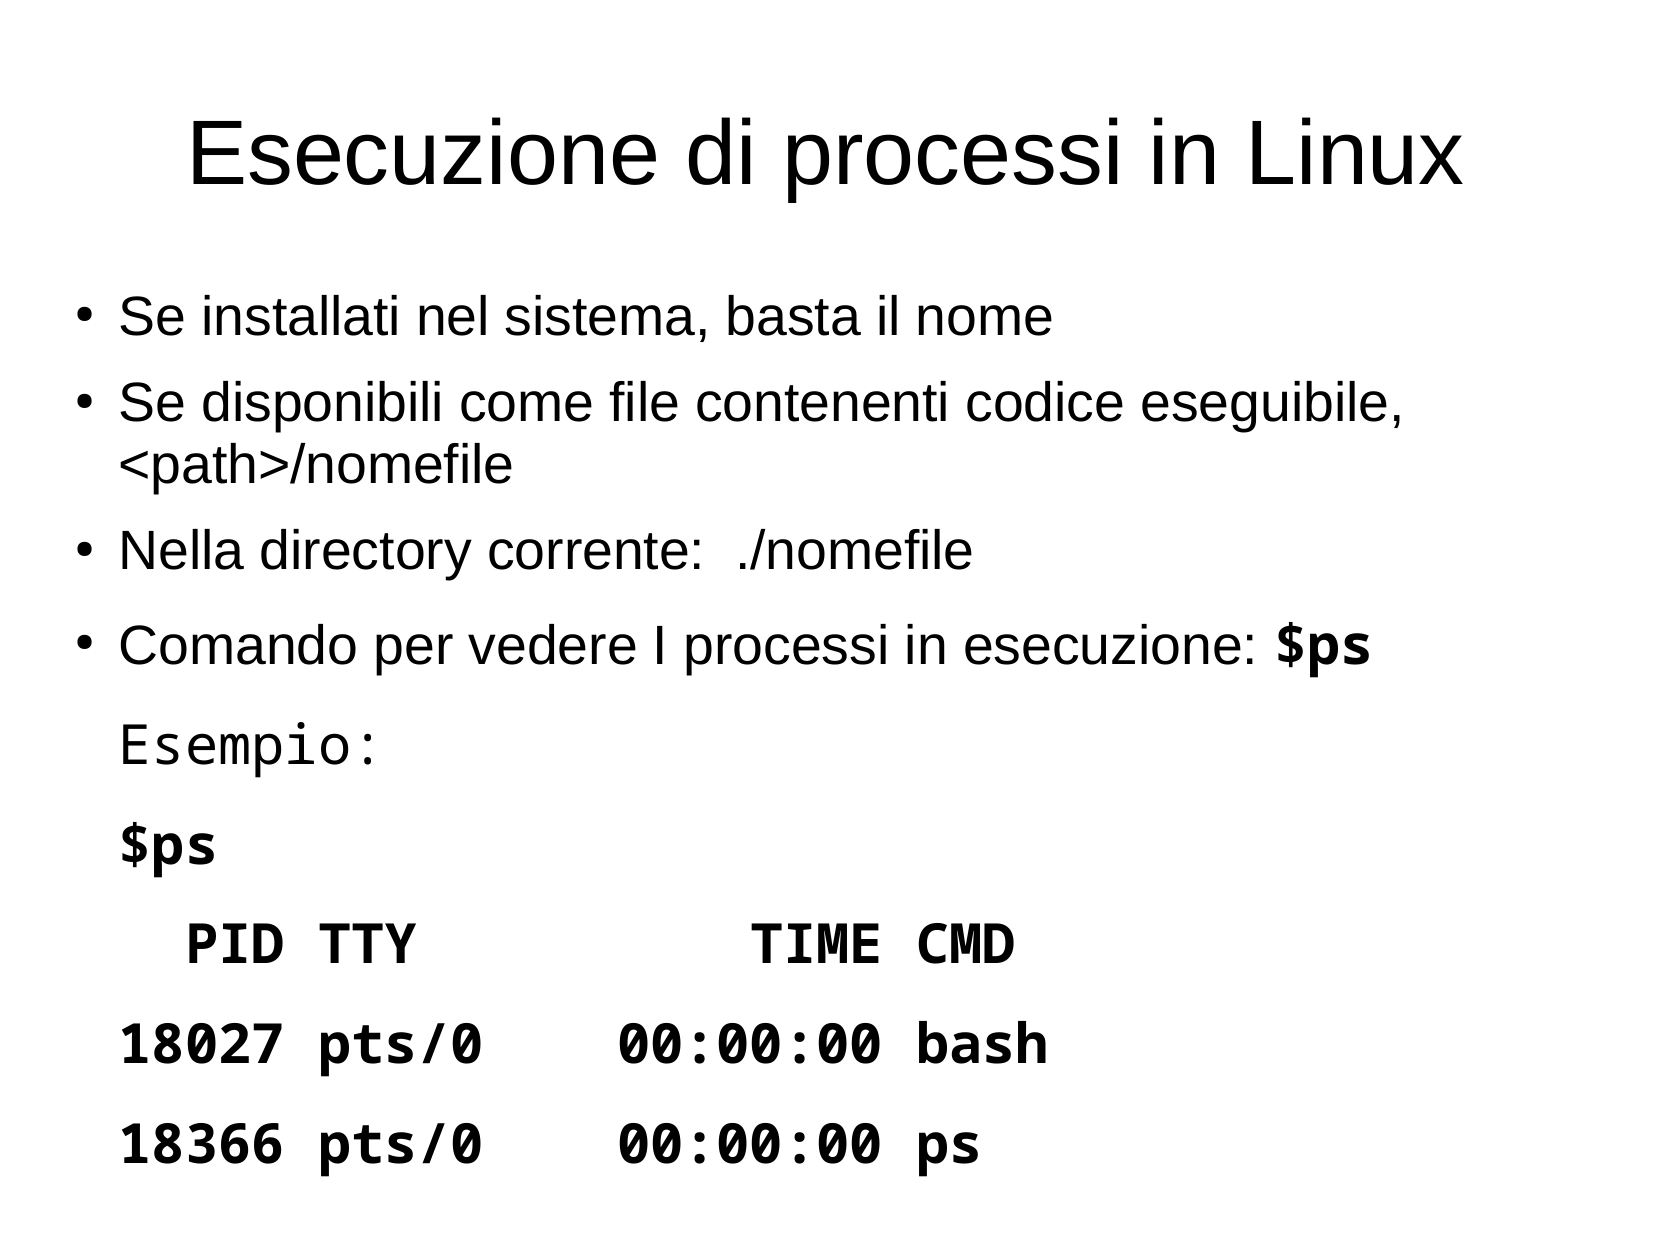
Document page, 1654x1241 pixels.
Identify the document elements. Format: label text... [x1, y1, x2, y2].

list Se installati nel sistema, basta il nome Se disponibili come file contenenti codice eseguibile, <path>/nomefile Nella directory corrente: ./nomefile Comando per vedere I processi in esecuzione: $ps Esempio: $ps PID TTY TIME CMD 18027 pts/0 00:00:00 bash 18366 pts/0 00:00:00 ps [60, 285, 1516, 1186]
title Esecuzione di processi in Linux [82, 49, 1571, 257]
